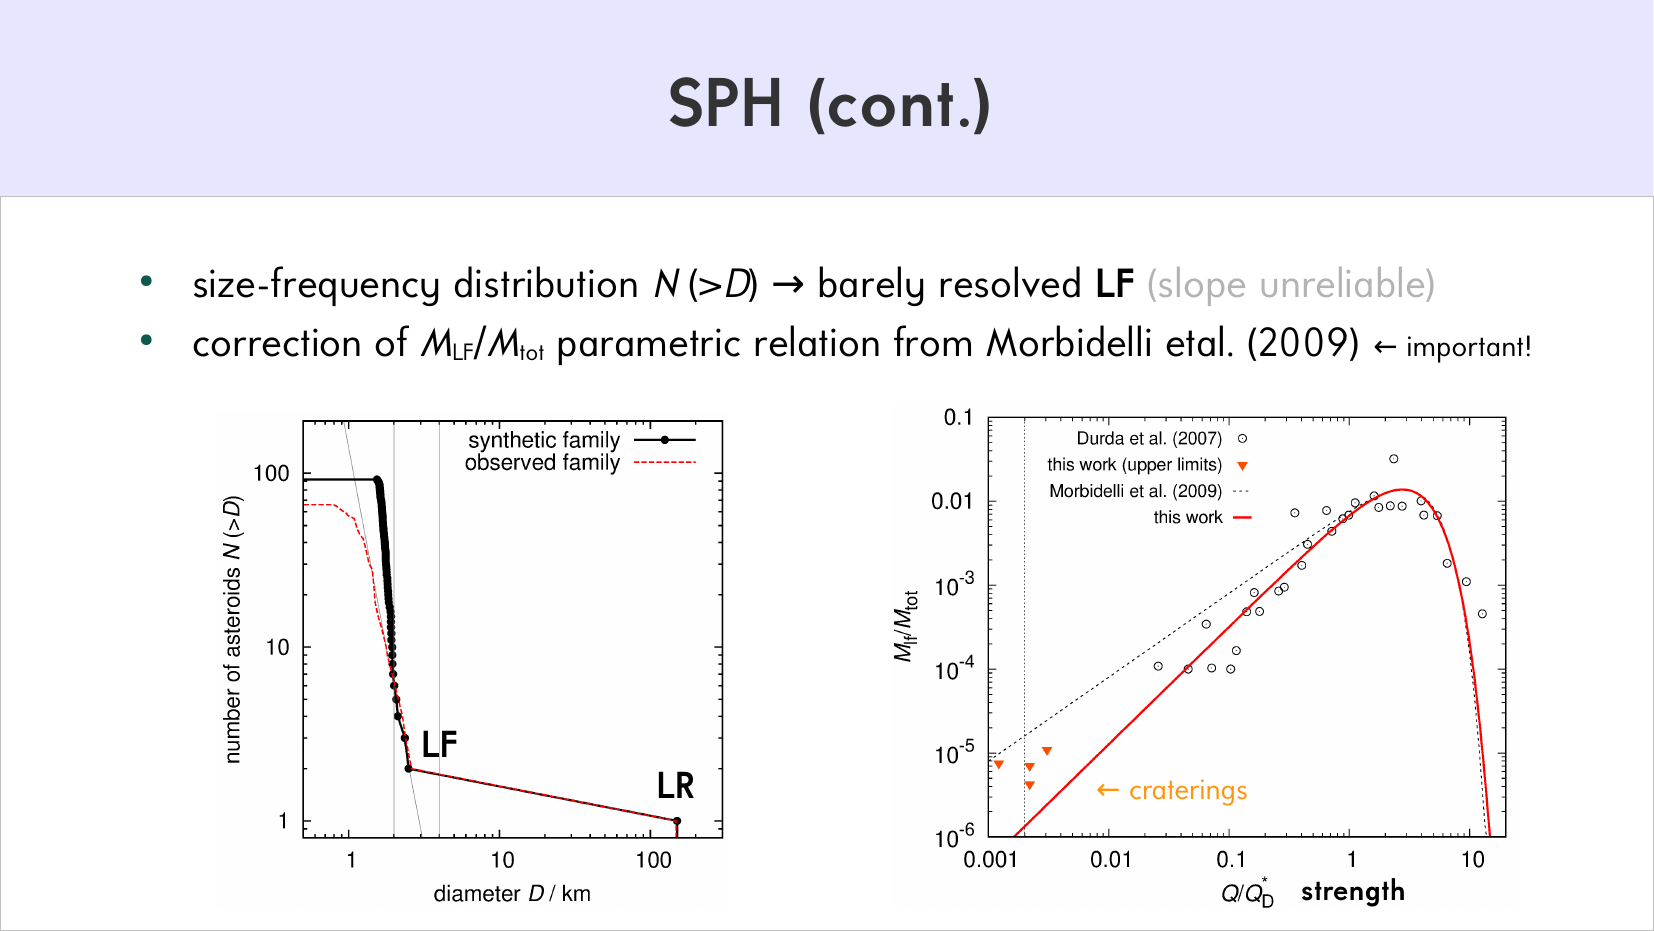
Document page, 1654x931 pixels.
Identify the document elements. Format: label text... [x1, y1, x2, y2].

title SPH (cont.) [124, 23, 1537, 179]
list size-frequency distribution N (>D) → barely resolved LF (slope unreliable) correction of MLF/Mtot parametric relation from Morbidelli etal. (2009) ← important! [121, 258, 1548, 798]
text_box LF [406, 714, 473, 774]
text_box ← craterings [1081, 764, 1264, 814]
text_box LR [641, 755, 710, 815]
picture [216, 411, 729, 909]
text_box strength [1285, 865, 1422, 915]
picture [891, 405, 1522, 909]
